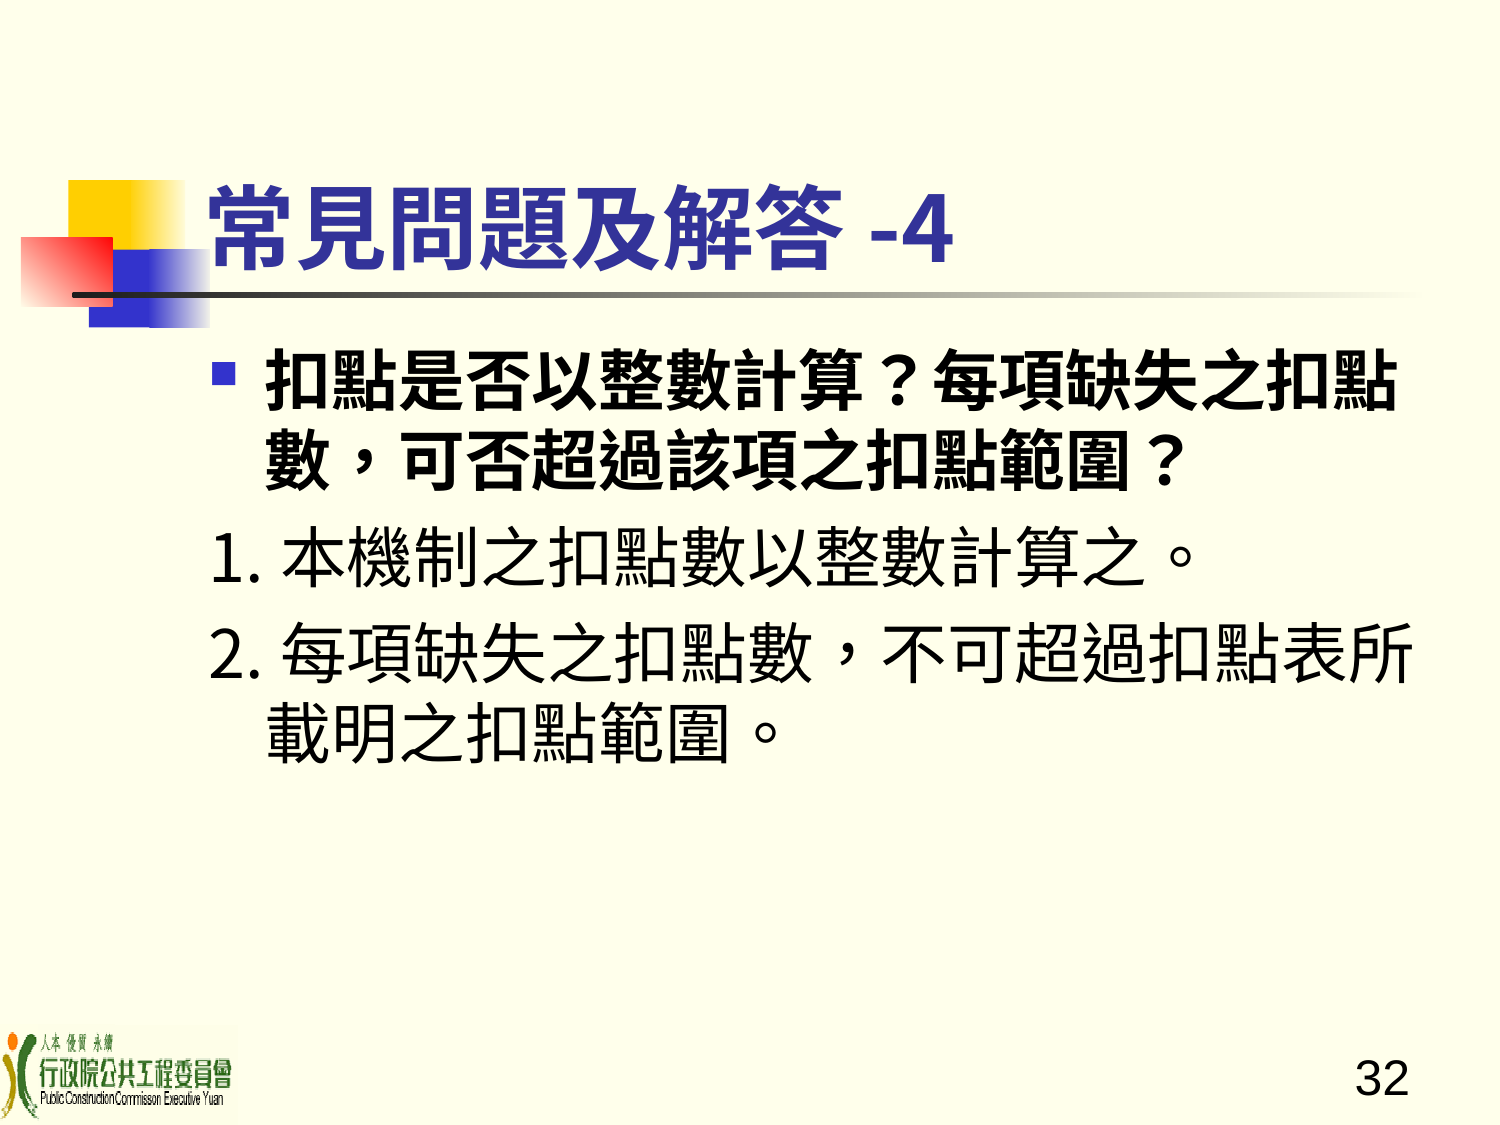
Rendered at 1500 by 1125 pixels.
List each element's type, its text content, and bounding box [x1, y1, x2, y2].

list 扣點是否以整數計算？每項缺失之扣點數，可否超過該項之扣點範圍？ 1.本機制之扣點數以整數計算之。 2.每項缺失之扣點數，不可超過扣點表所載明之扣點範圍。 [193, 331, 1469, 1007]
picture [0, 1024, 238, 1125]
title 常見問題及解答-4 [188, 101, 1468, 289]
